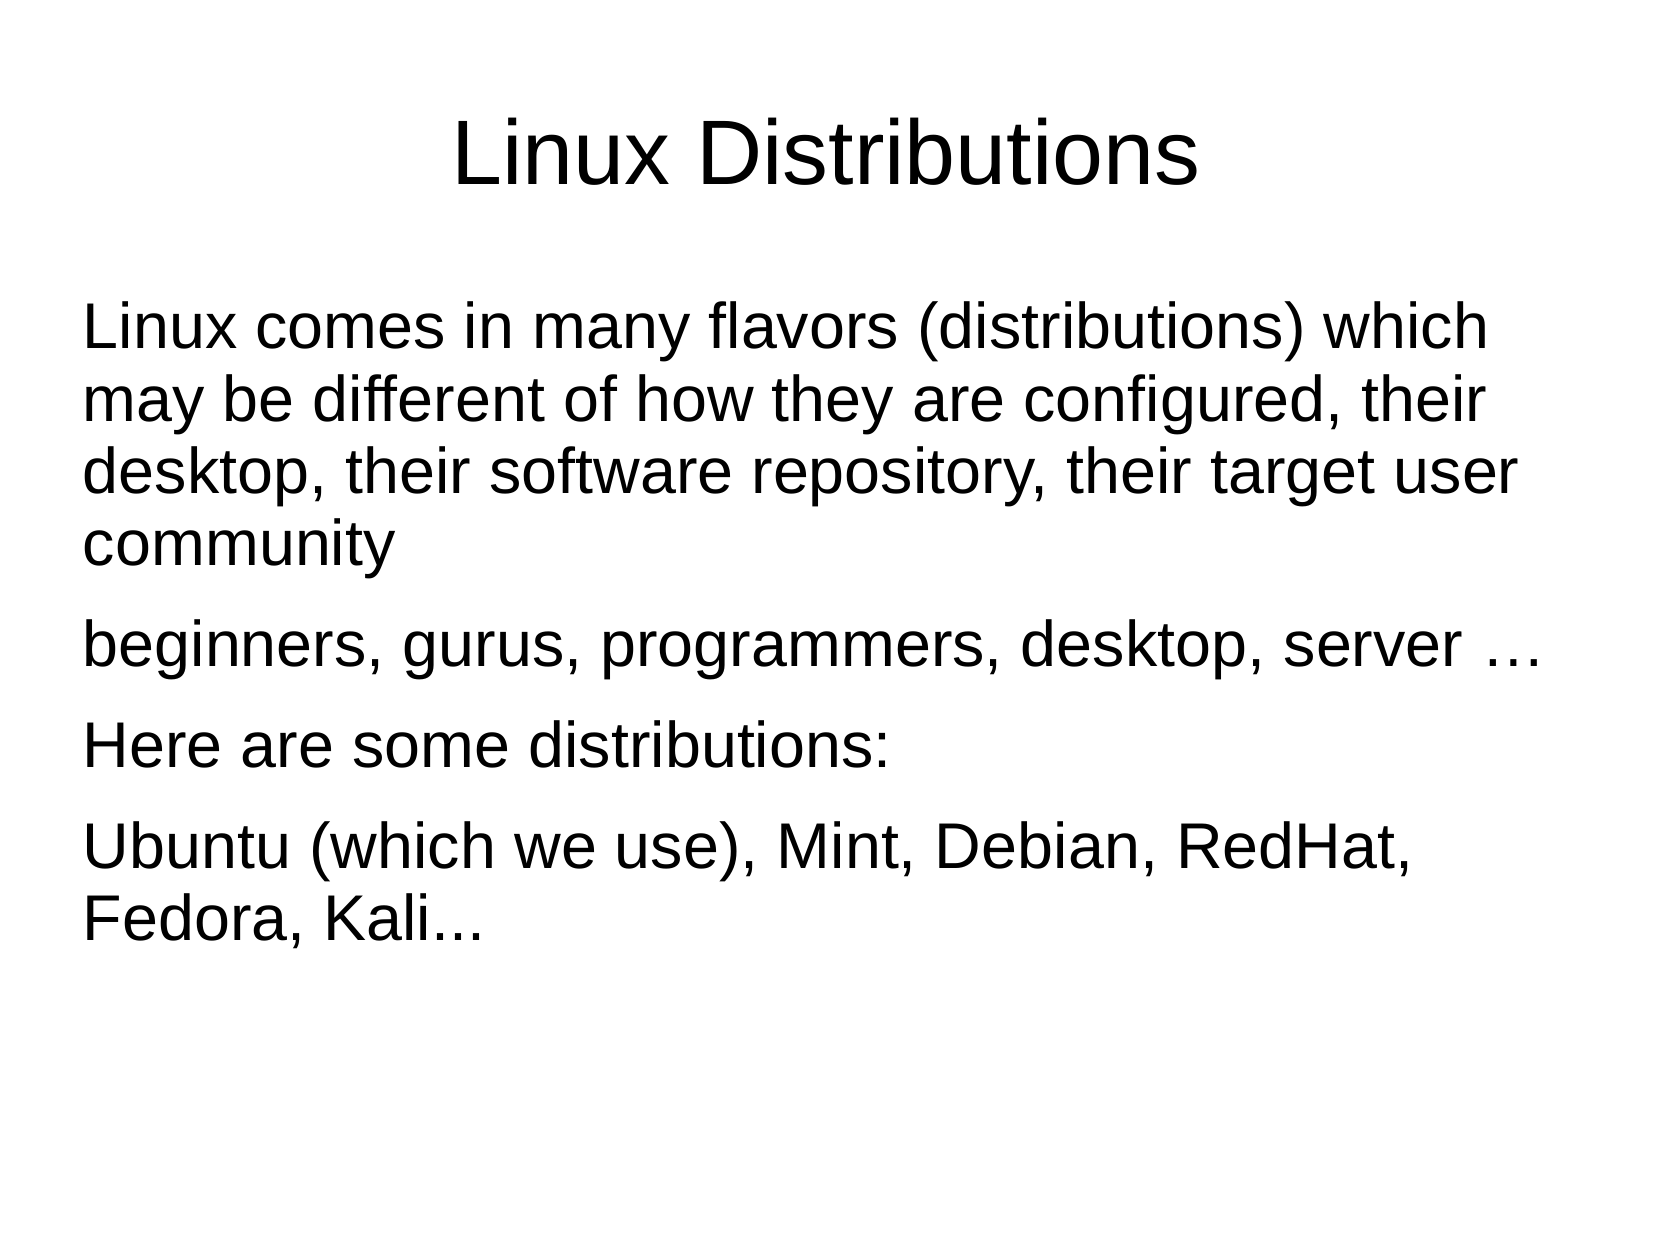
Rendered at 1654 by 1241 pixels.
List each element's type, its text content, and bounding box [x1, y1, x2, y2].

title Linux Distributions [82, 49, 1571, 257]
list Linux comes in many flavors (distributions) which may be different of how they are configured, their desktop, their software repository, their target user community beginners, gurus, programmers, desktop, server … Here are some distributions: Ubuntu (which we use), Mint, Debian, RedHat, Fedora, Kali... [82, 290, 1571, 1010]
